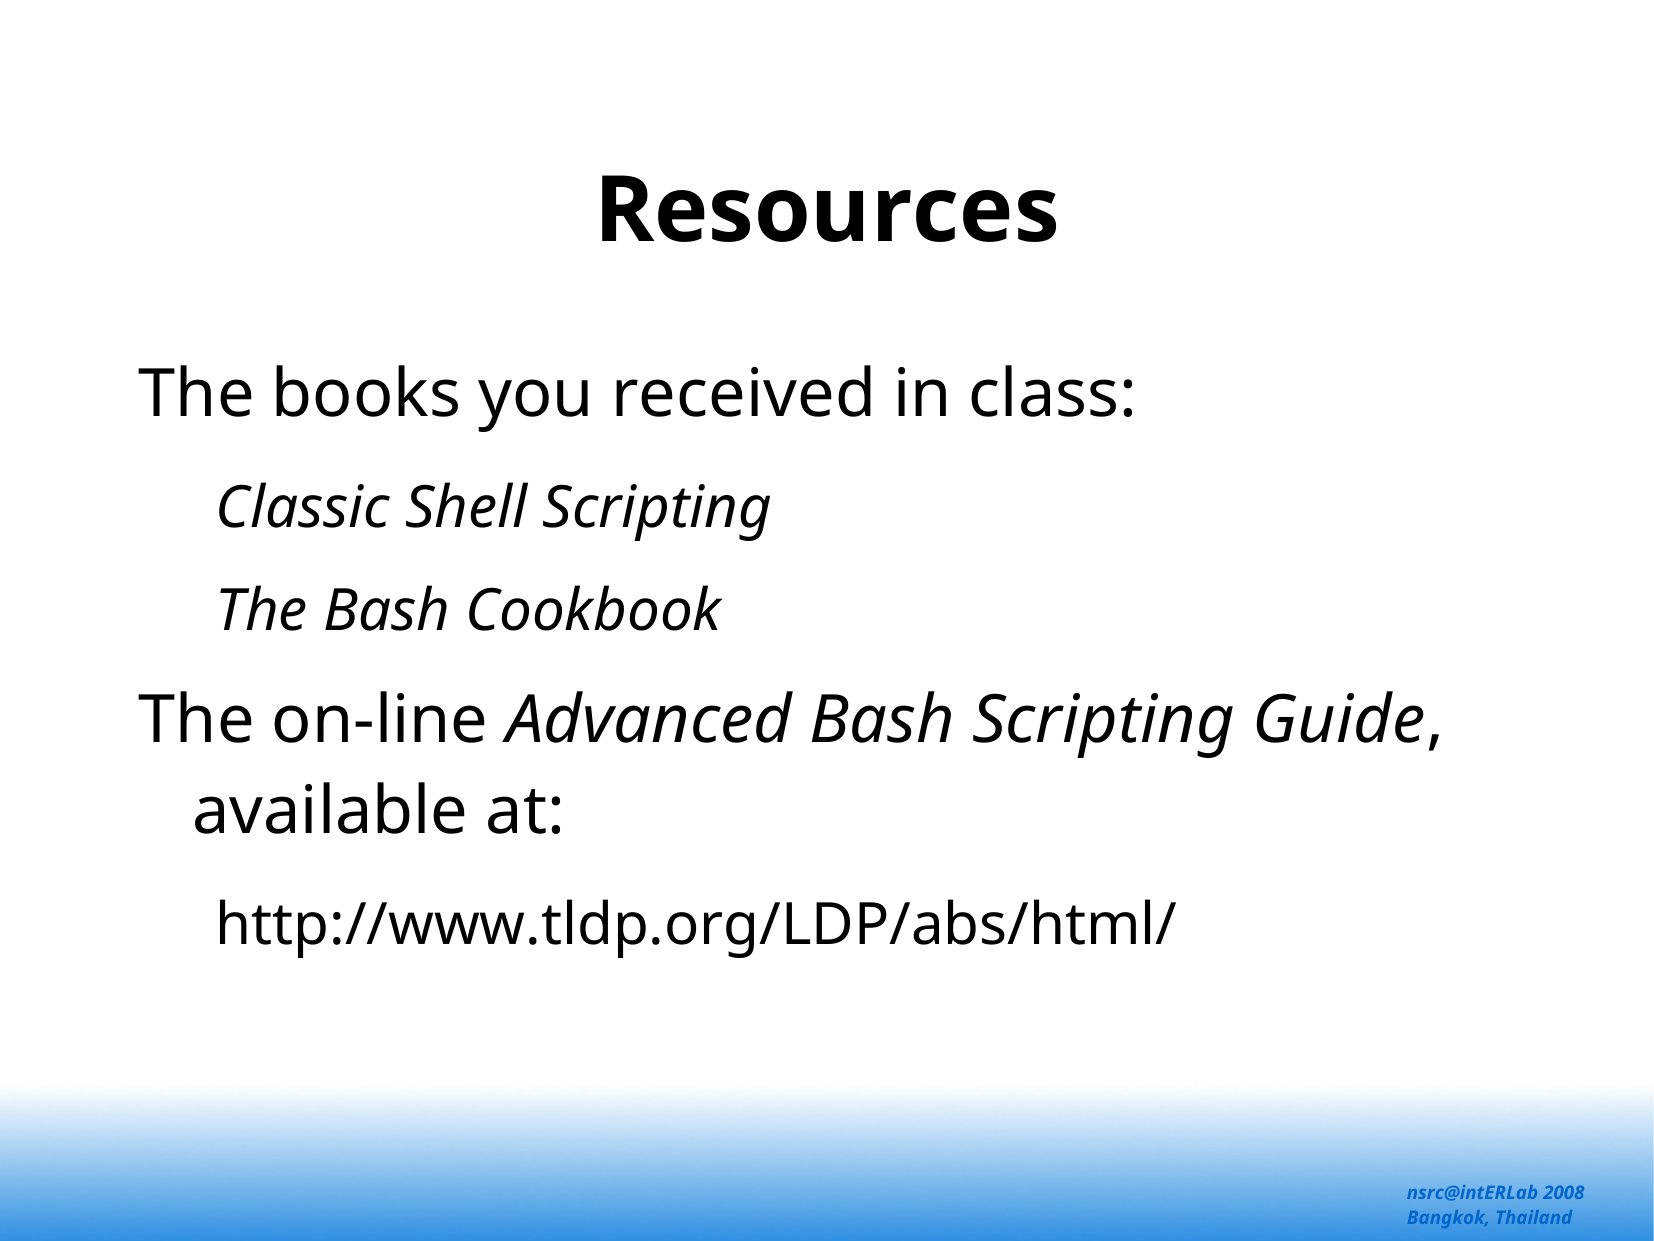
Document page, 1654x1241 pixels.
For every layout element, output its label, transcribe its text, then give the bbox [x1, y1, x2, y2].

picture [0, 1083, 1654, 1241]
list The books you received in class: Classic Shell Scripting The Bash Cookbook The on-line Advanced Bash Scripting Guide, available at: http://www.tldp.org/LDP/abs/html/ [121, 344, 1534, 1127]
title Resources [121, 102, 1534, 310]
